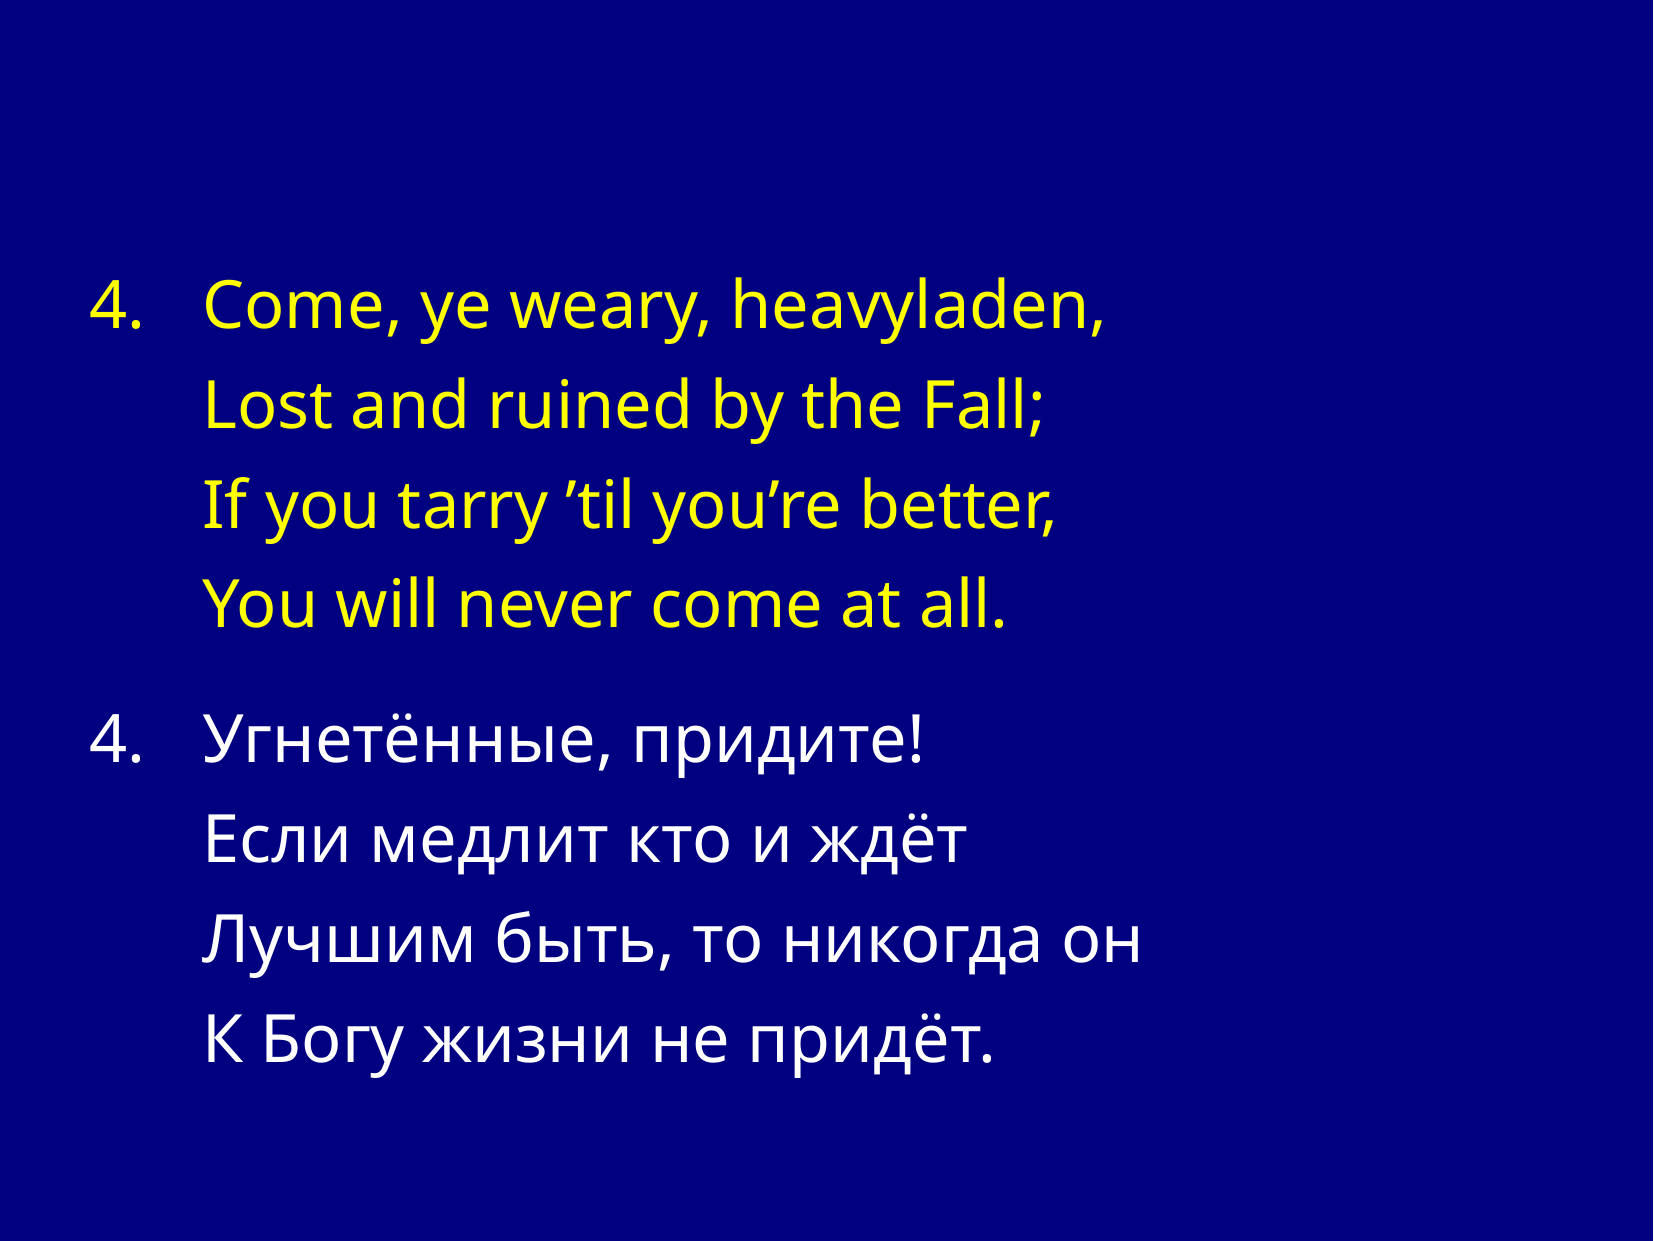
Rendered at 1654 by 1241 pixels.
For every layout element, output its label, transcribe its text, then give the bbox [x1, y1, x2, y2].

text_box 4. Угнетённые, придите! Если медлит кто и ждёт Лучшим быть, то никогда он К Богу жизни не придёт. [75, 675, 1576, 1163]
text_box 4. Come, ye weary, heavyladen, Lost and ruined by the Fall; If you tarry ’til you’re better, You will never come at all. [75, 150, 1576, 638]
